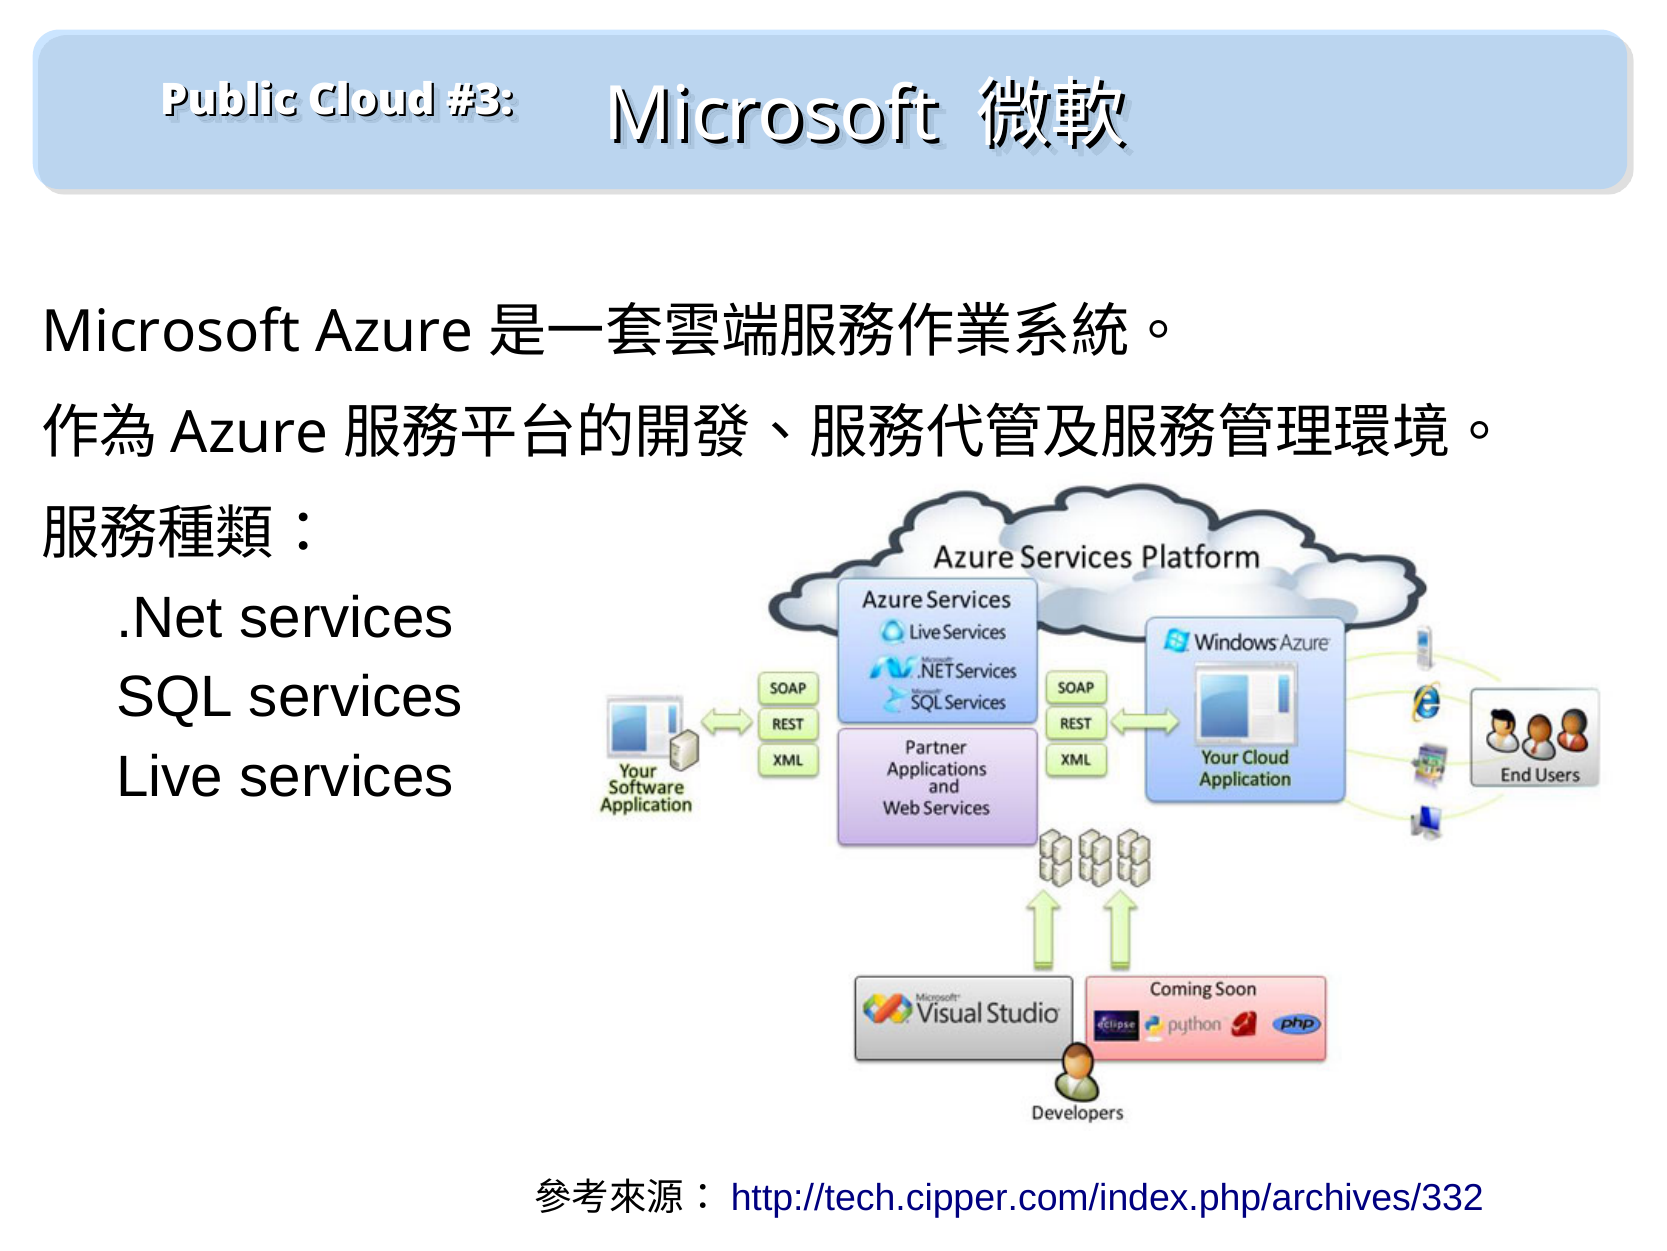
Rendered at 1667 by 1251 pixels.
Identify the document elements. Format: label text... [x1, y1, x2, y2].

text_box 參考來源：http://tech.cipper.com/index.php/archives/332 [519, 1165, 1654, 1241]
picture [590, 472, 1616, 1132]
text_box Public Cloud #3: Microsoft 微軟 [32, 29, 1628, 190]
list Microsoft Azure 是一套雲端服務作業系統。 作為 Azure 服務平台的開發、服務代管及服務管理環境。 服務種類： .Net services SQL services Live services [41, 283, 1607, 1105]
